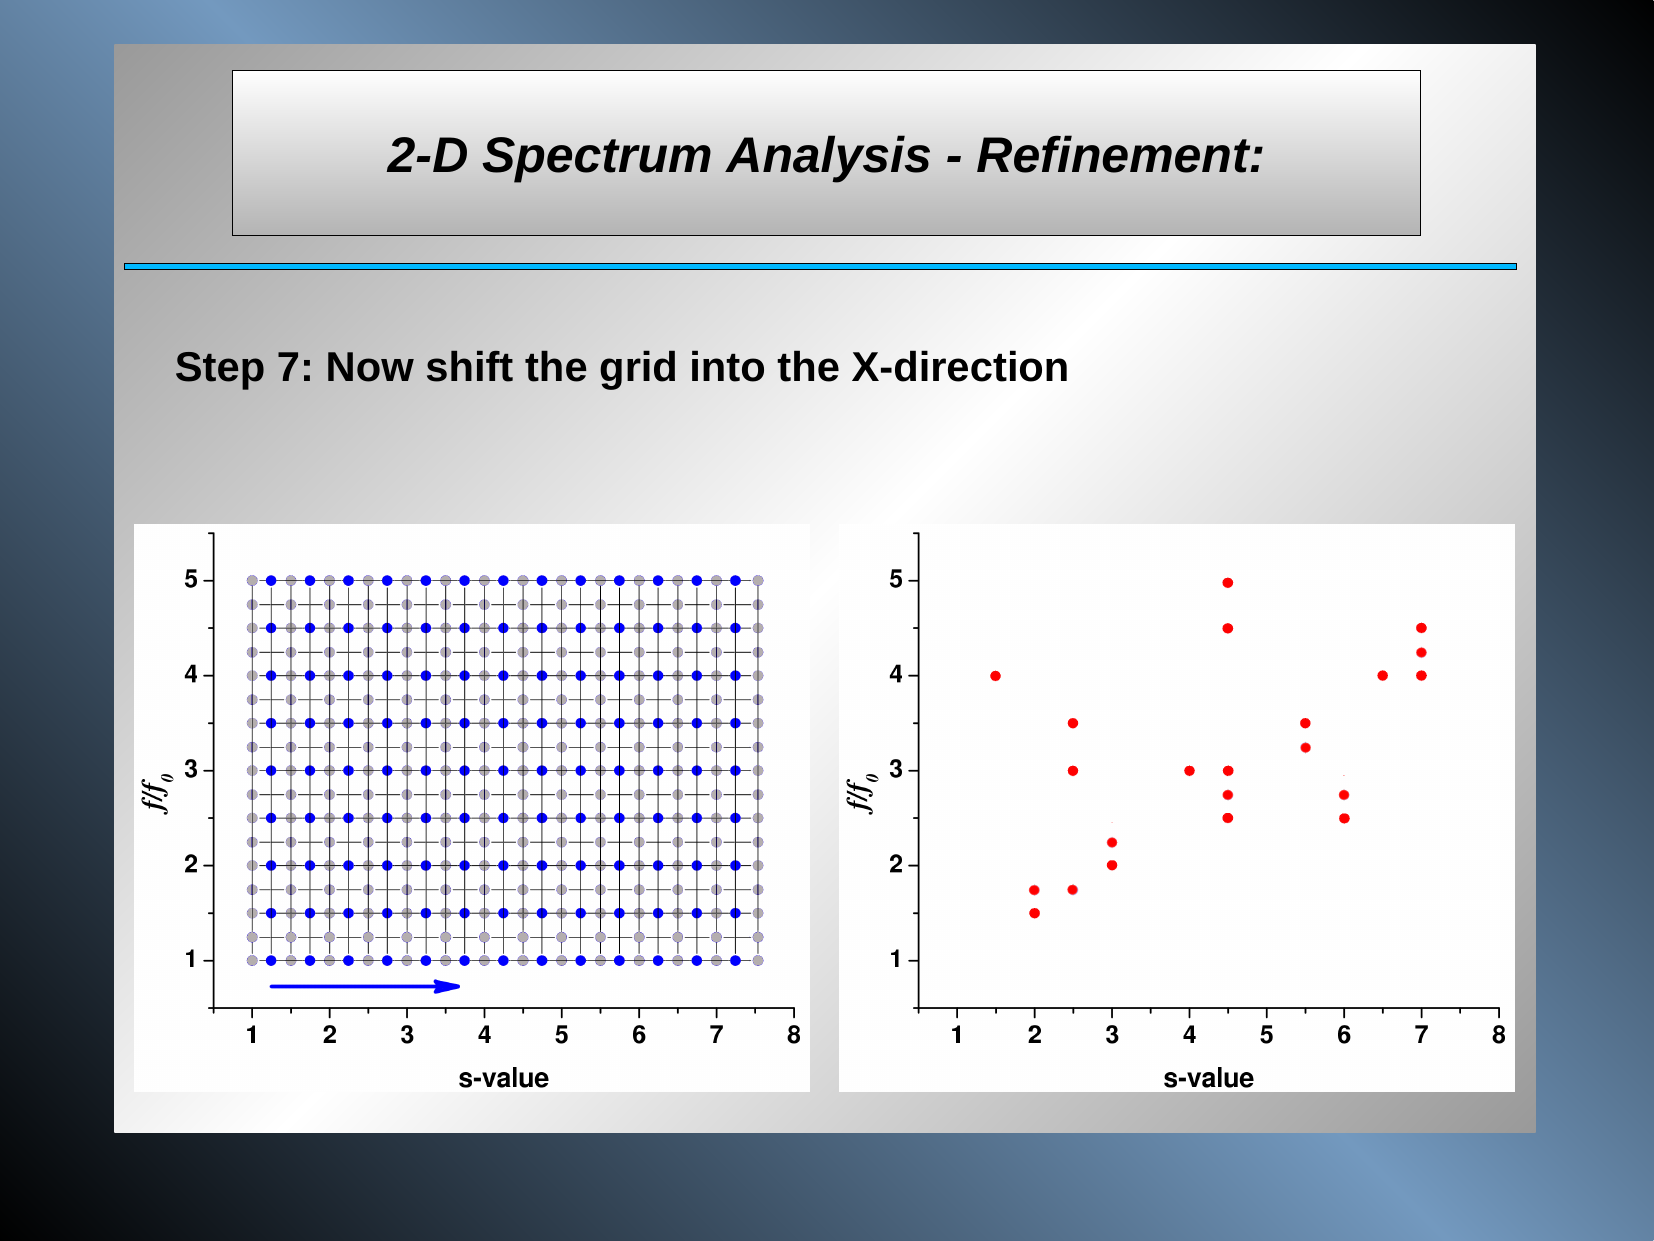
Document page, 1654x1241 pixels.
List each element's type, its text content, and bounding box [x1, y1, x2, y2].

picture [839, 524, 1515, 1092]
text_box Step 7: Now shift the grid into the X-direction [137, 343, 1491, 403]
text_box [232, 70, 1421, 236]
picture [134, 524, 810, 1092]
text_box 2-D Spectrum Analysis - Refinement: [246, 127, 1407, 195]
text_box [124, 263, 1517, 270]
